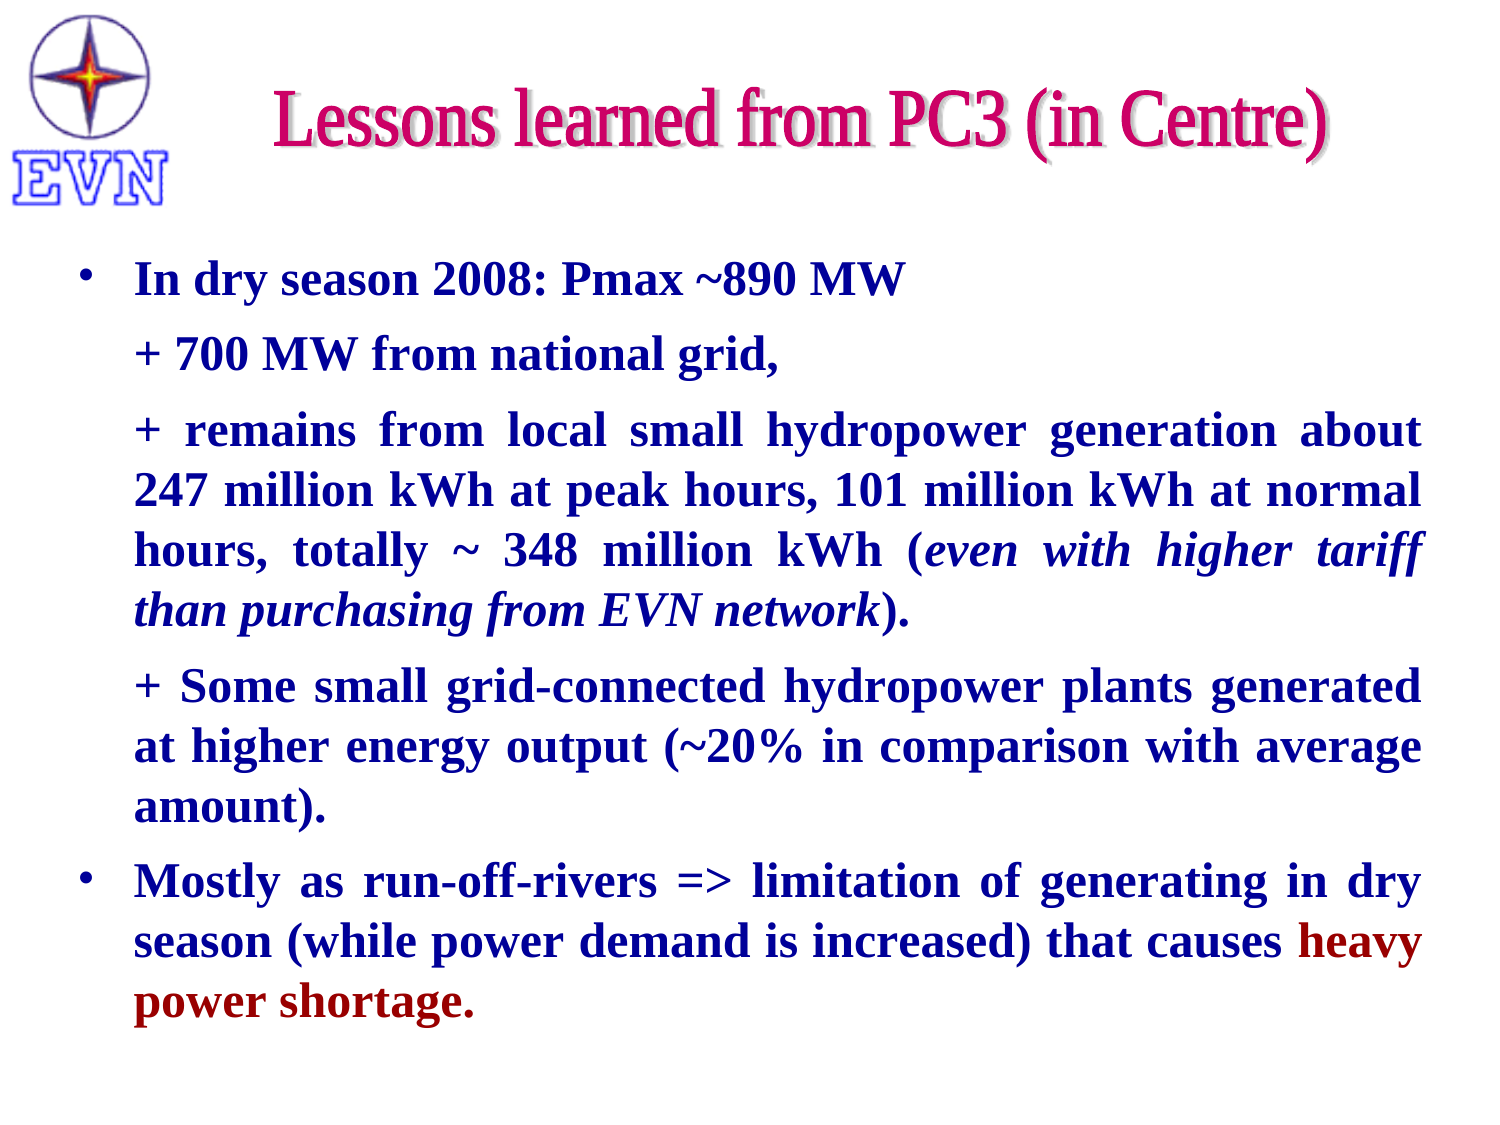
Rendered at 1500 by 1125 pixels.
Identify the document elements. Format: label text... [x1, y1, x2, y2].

text_box Lessons learned from PC3 (in Centre) [566, 106, 594, 146]
text_box Lessons learned from PC3 (in Centre) [784, 106, 814, 146]
text_box Lessons learned from PC3 (in Centre) [536, 106, 562, 146]
text_box Lessons learned from PC3 (in Centre) [1276, 106, 1303, 146]
text_box Lessons learned from PC3 (in Centre) [890, 91, 924, 146]
text_box Lessons learned from PC3 (in Centre) [655, 106, 682, 146]
text_box Lessons learned from PC3 (in Centre) [1122, 90, 1163, 146]
text_box Lessons learned from PC3 (in Centre) [596, 106, 618, 146]
text_box Lessons learned from PC3 (in Centre) [1252, 106, 1274, 146]
text_box Lessons learned from PC3 (in Centre) [348, 106, 371, 146]
text_box Lessons learned from PC3 (in Centre) [472, 106, 495, 146]
text_box Lessons learned from PC3 (in Centre) [376, 106, 398, 146]
picture [0, 0, 179, 223]
text_box Lessons learned from PC3 (in Centre) [686, 88, 718, 146]
text_box Lessons learned from PC3 (in Centre) [1306, 88, 1325, 163]
text_box Lessons learned from PC3 (in Centre) [760, 106, 782, 146]
text_box Lessons learned from PC3 (in Centre) [1168, 106, 1195, 146]
text_box Lessons learned from PC3 (in Centre) [929, 90, 970, 146]
text_box Lessons learned from PC3 (in Centre) [318, 106, 344, 146]
text_box In dry season 2008: Pmax ~890 MW + 700 MW from national grid, + remains from local small hydropower generation about 247 million kWh at peak hours, 101 million kWh at normal hours, totally ~ 348 million kWh (even with higher tariff than purchasing from EVN network). + Some small grid-connected hydropower plants generated at higher energy output (~20% in comparison with average amount). Mostly as run-off-rivers => limitation of generating in dry season (while power demand is increased) that causes heavy power shortage. [62, 237, 1438, 1036]
text_box Lessons learned from PC3 (in Centre) [1198, 106, 1231, 146]
text_box Lessons learned from PC3 (in Centre) [1232, 99, 1251, 146]
text_box Lessons learned from PC3 (in Centre) [402, 106, 433, 146]
text_box Lessons learned from PC3 (in Centre) [818, 106, 870, 146]
text_box Lessons learned from PC3 (in Centre) [737, 87, 759, 146]
text_box Lessons learned from PC3 (in Centre) [1069, 106, 1102, 146]
text_box Lessons learned from PC3 (in Centre) [976, 90, 1005, 146]
text_box Lessons learned from PC3 (in Centre) [515, 88, 532, 146]
text_box Lessons learned from PC3 (in Centre) [274, 91, 312, 146]
text_box Lessons learned from PC3 (in Centre) [619, 106, 652, 146]
text_box Lessons learned from PC3 (in Centre) [436, 106, 469, 146]
text_box Lessons learned from PC3 (in Centre) [1028, 88, 1046, 163]
